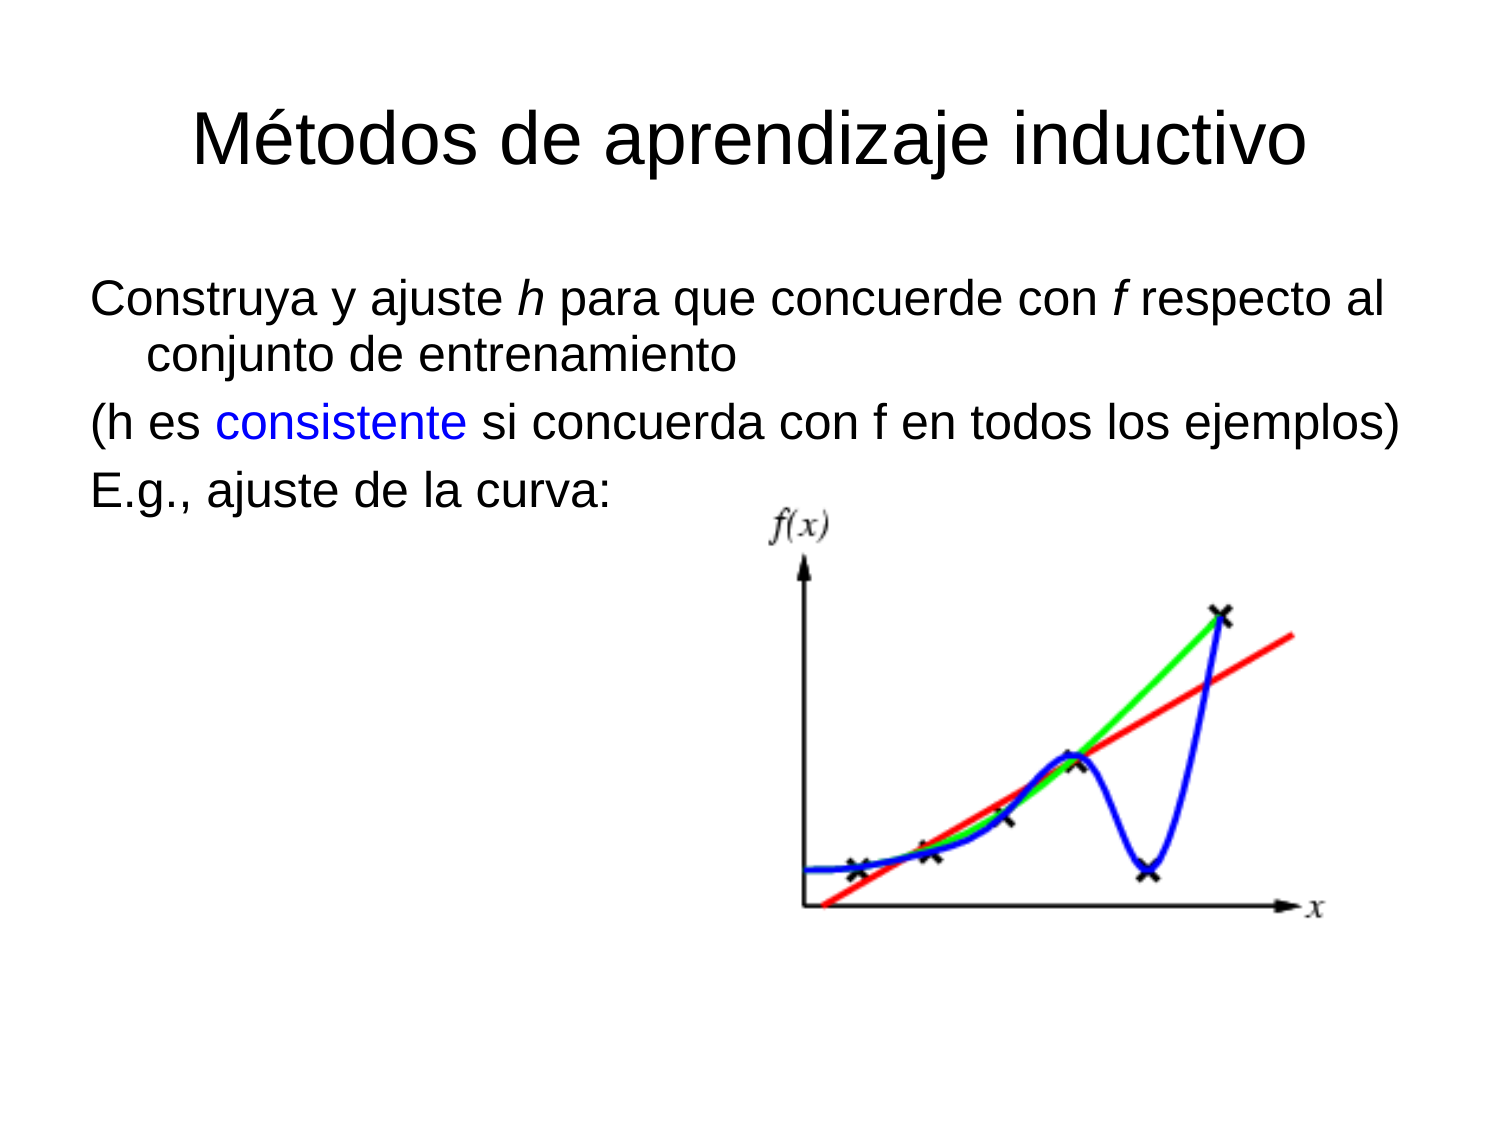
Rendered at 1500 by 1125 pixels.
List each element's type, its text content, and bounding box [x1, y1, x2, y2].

list Construya y ajuste h para que concuerde con f respecto al conjunto de entrenamiento (h es consistente si concuerda con f en todos los ejemplos) E.g., ajuste de la curva: [75, 262, 1426, 1006]
title Métodos de aprendizaje inductivo [75, 45, 1426, 233]
picture [767, 501, 1331, 987]
